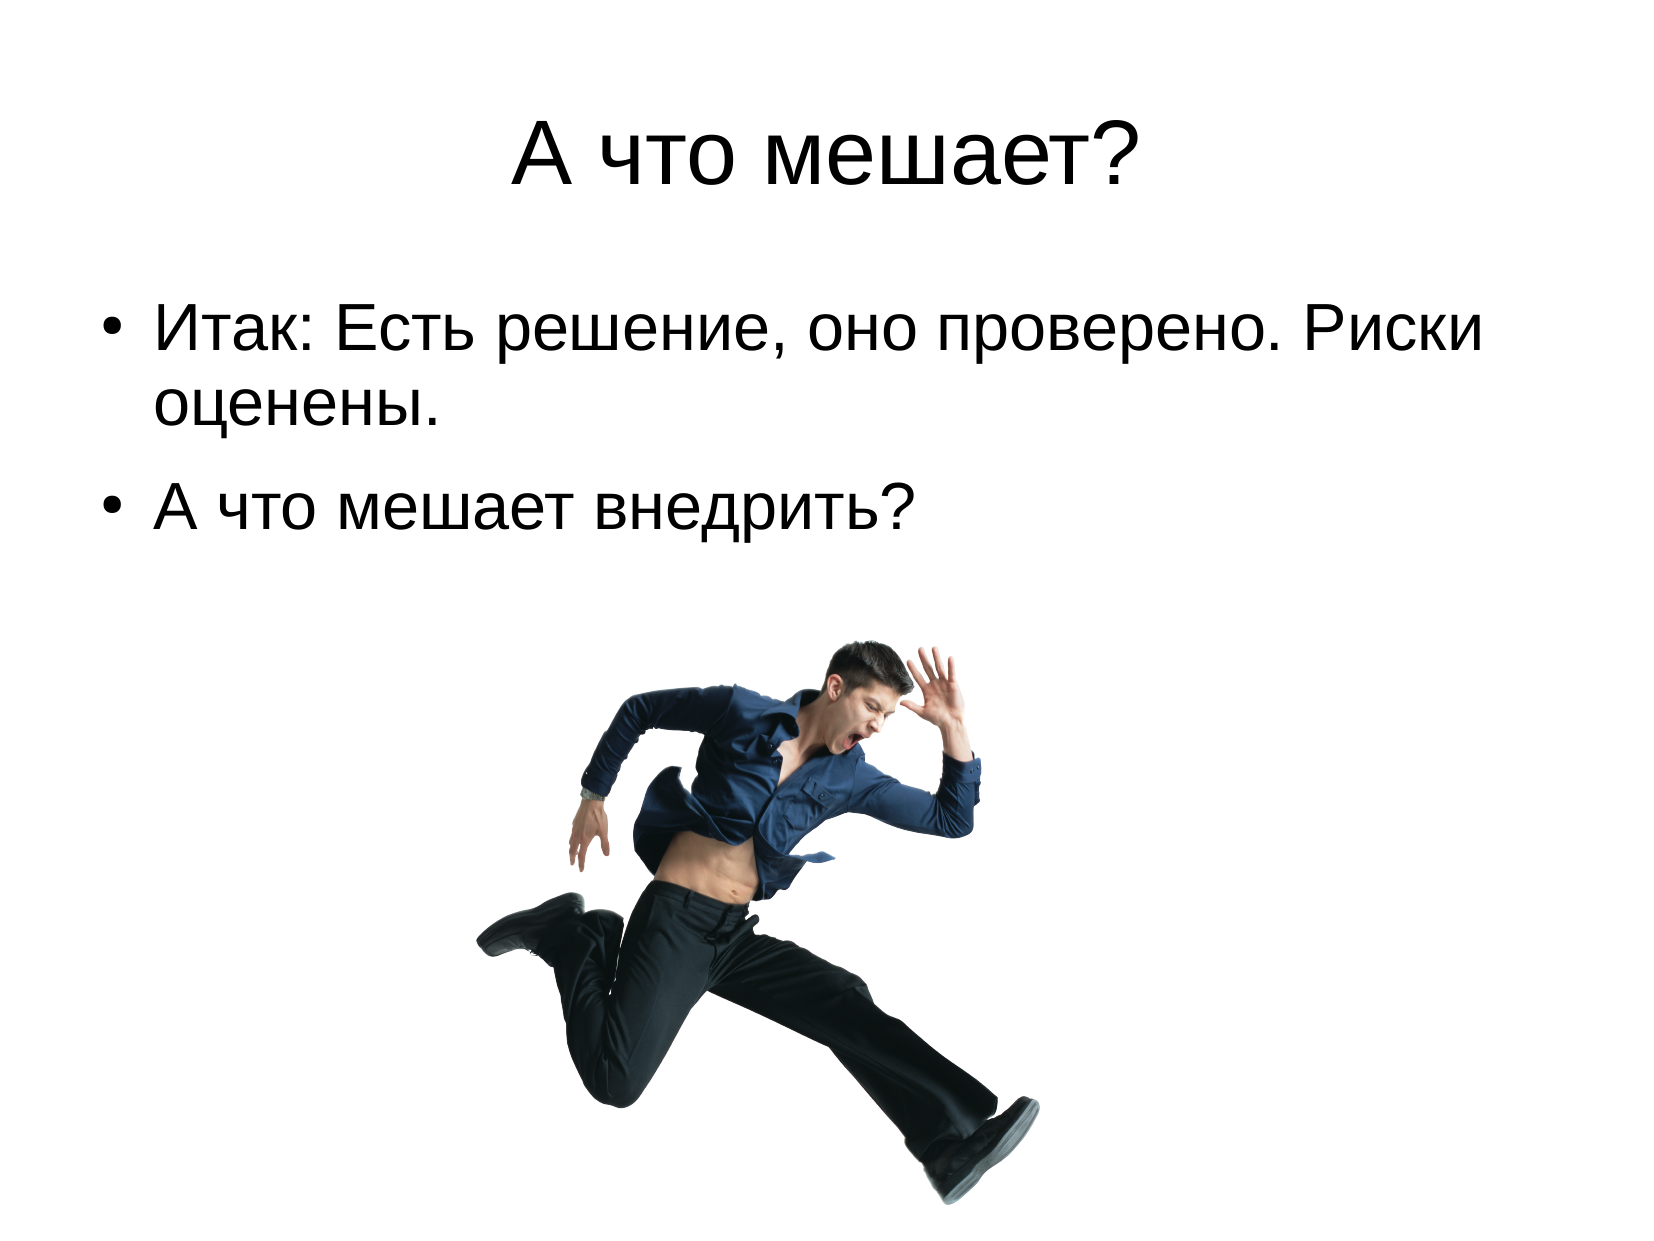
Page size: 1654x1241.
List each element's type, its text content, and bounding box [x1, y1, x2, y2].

list Итак: Есть решение, оно проверено. Риски оценены. А что мешает внедрить? [82, 290, 1571, 1010]
picture [476, 640, 1040, 1205]
title А что мешает? [82, 49, 1571, 257]
